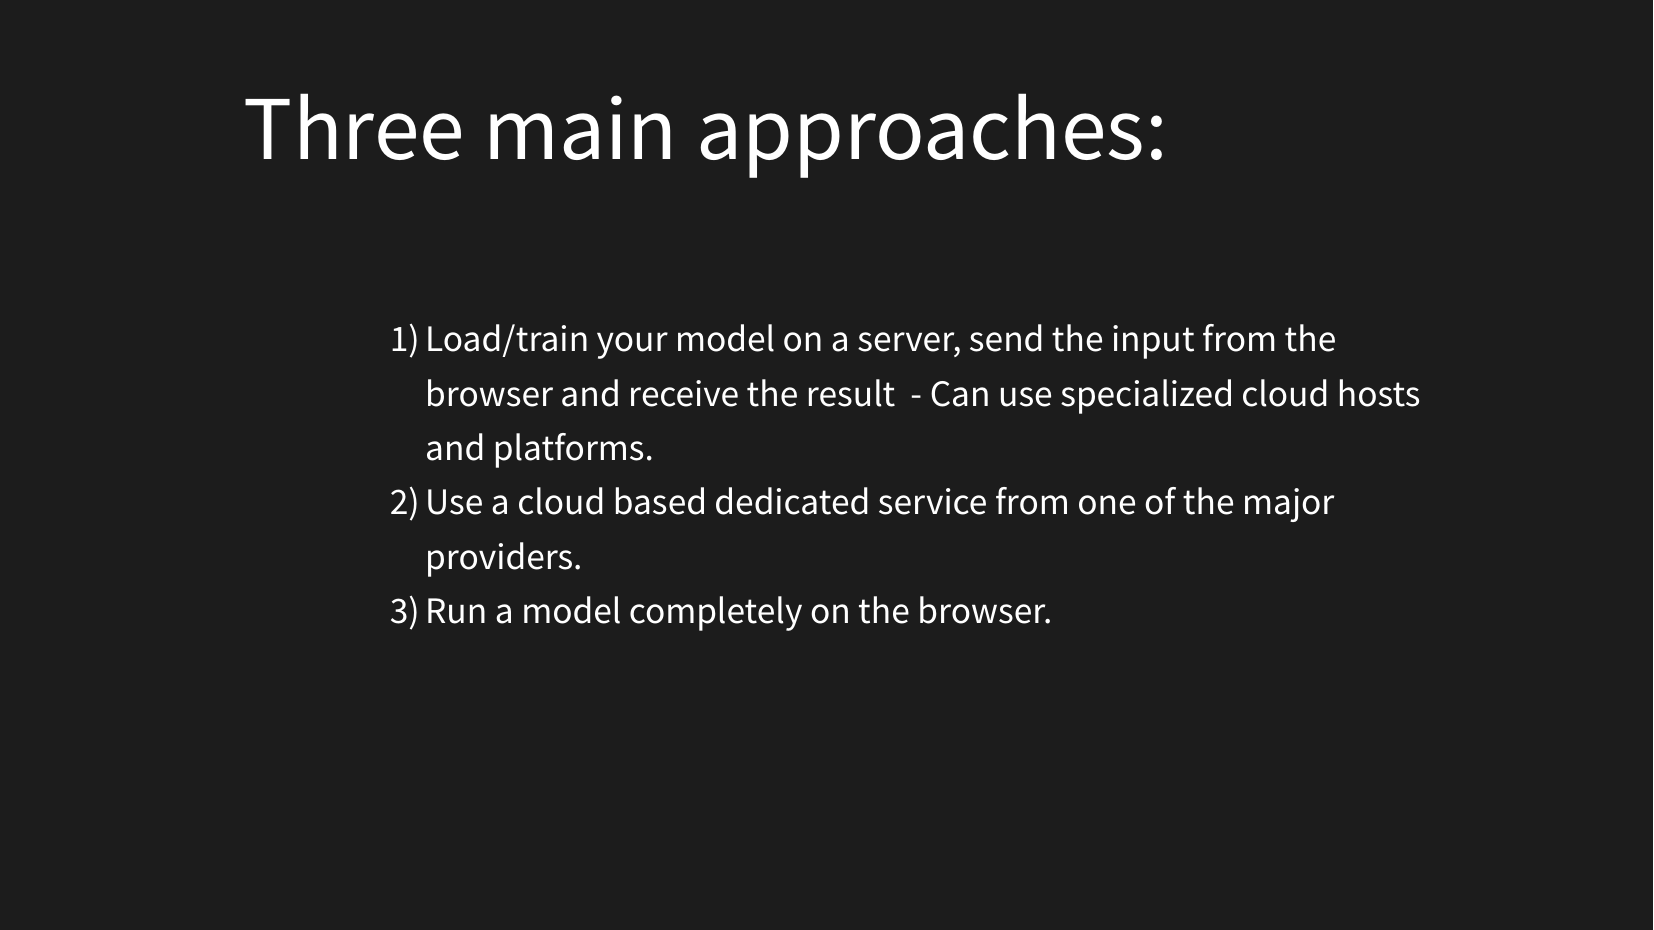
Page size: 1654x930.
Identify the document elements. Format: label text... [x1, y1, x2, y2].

title Three main approaches: [0, 0, 1534, 301]
text_box Load/train your model on a server, send the input from the browser and receive the result - Can use specialized cloud hosts and platforms. Use a cloud based dedicated service from one of the major providers. Run a model completely on the browser. [375, 300, 1456, 642]
